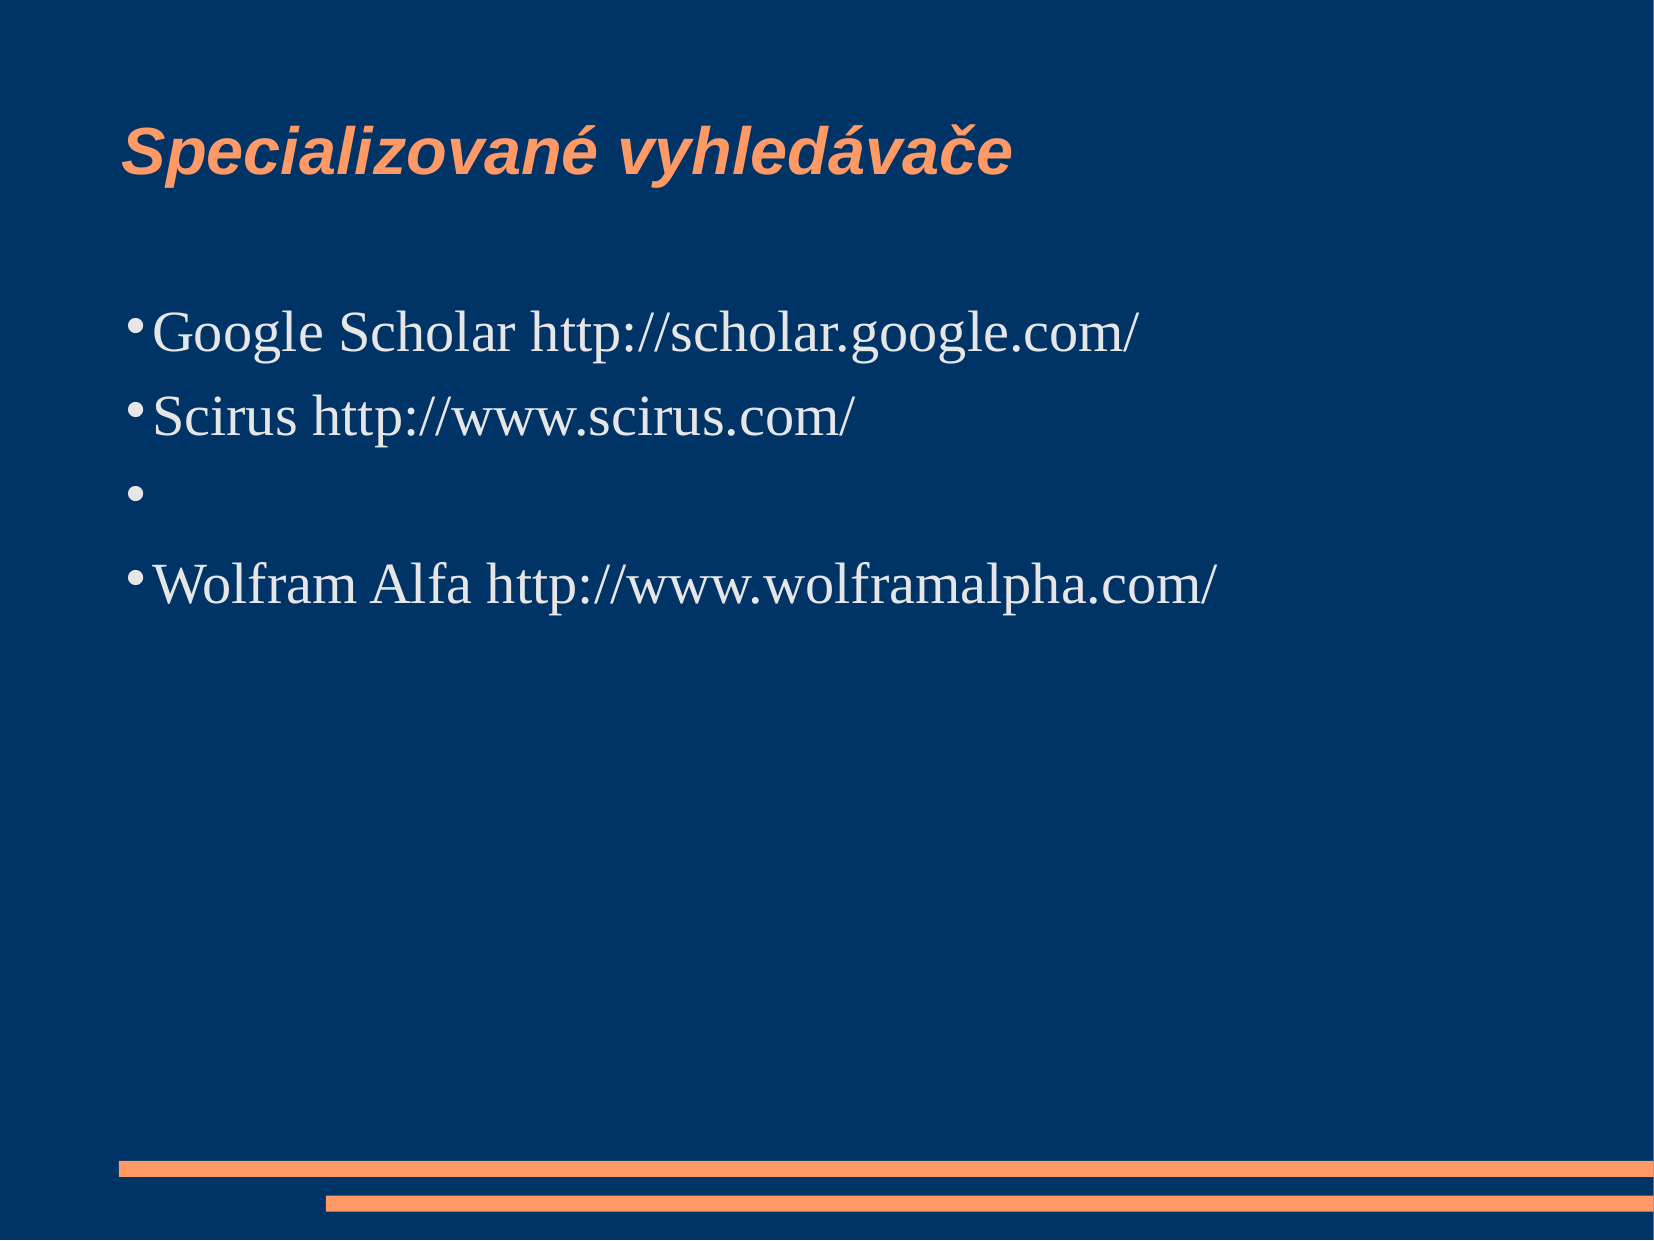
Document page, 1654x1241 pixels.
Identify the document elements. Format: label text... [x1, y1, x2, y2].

title Specializované vyhledávače [121, 46, 1534, 254]
list Google Scholar http://scholar.google.com/ Scirus http://www.scirus.com/ Wolfram Alfa http://www.wolframalpha.com/ [125, 295, 1565, 1106]
